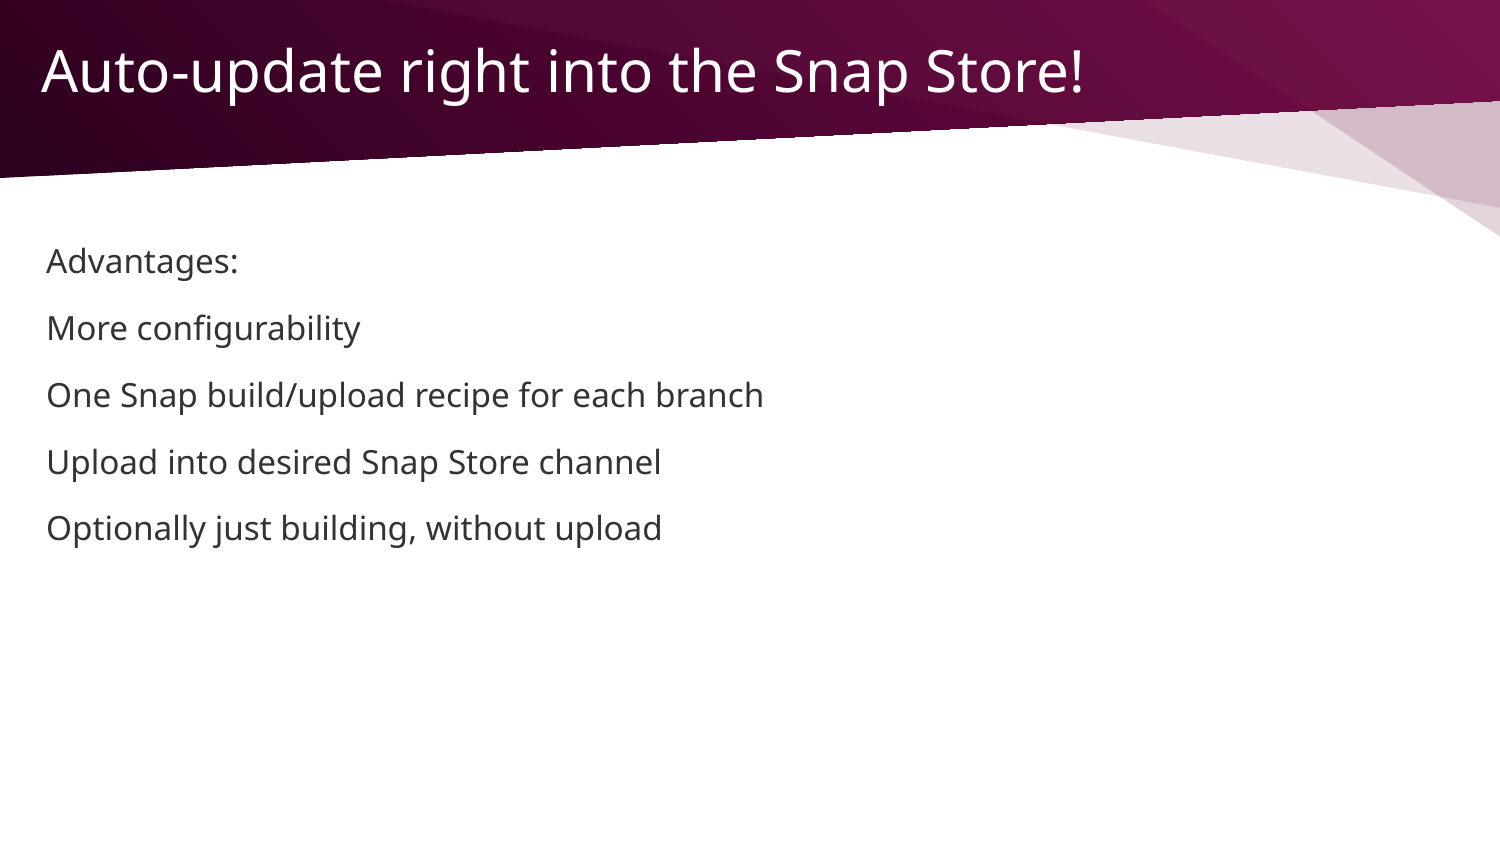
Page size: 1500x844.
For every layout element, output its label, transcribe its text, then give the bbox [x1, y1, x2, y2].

title Auto-update right into the Snap Store! [41, 5, 1336, 134]
list Advantages: More configurability One Snap build/upload recipe for each branch Upload into desired Snap Store channel Optionally just building, without upload [35, 229, 1324, 789]
